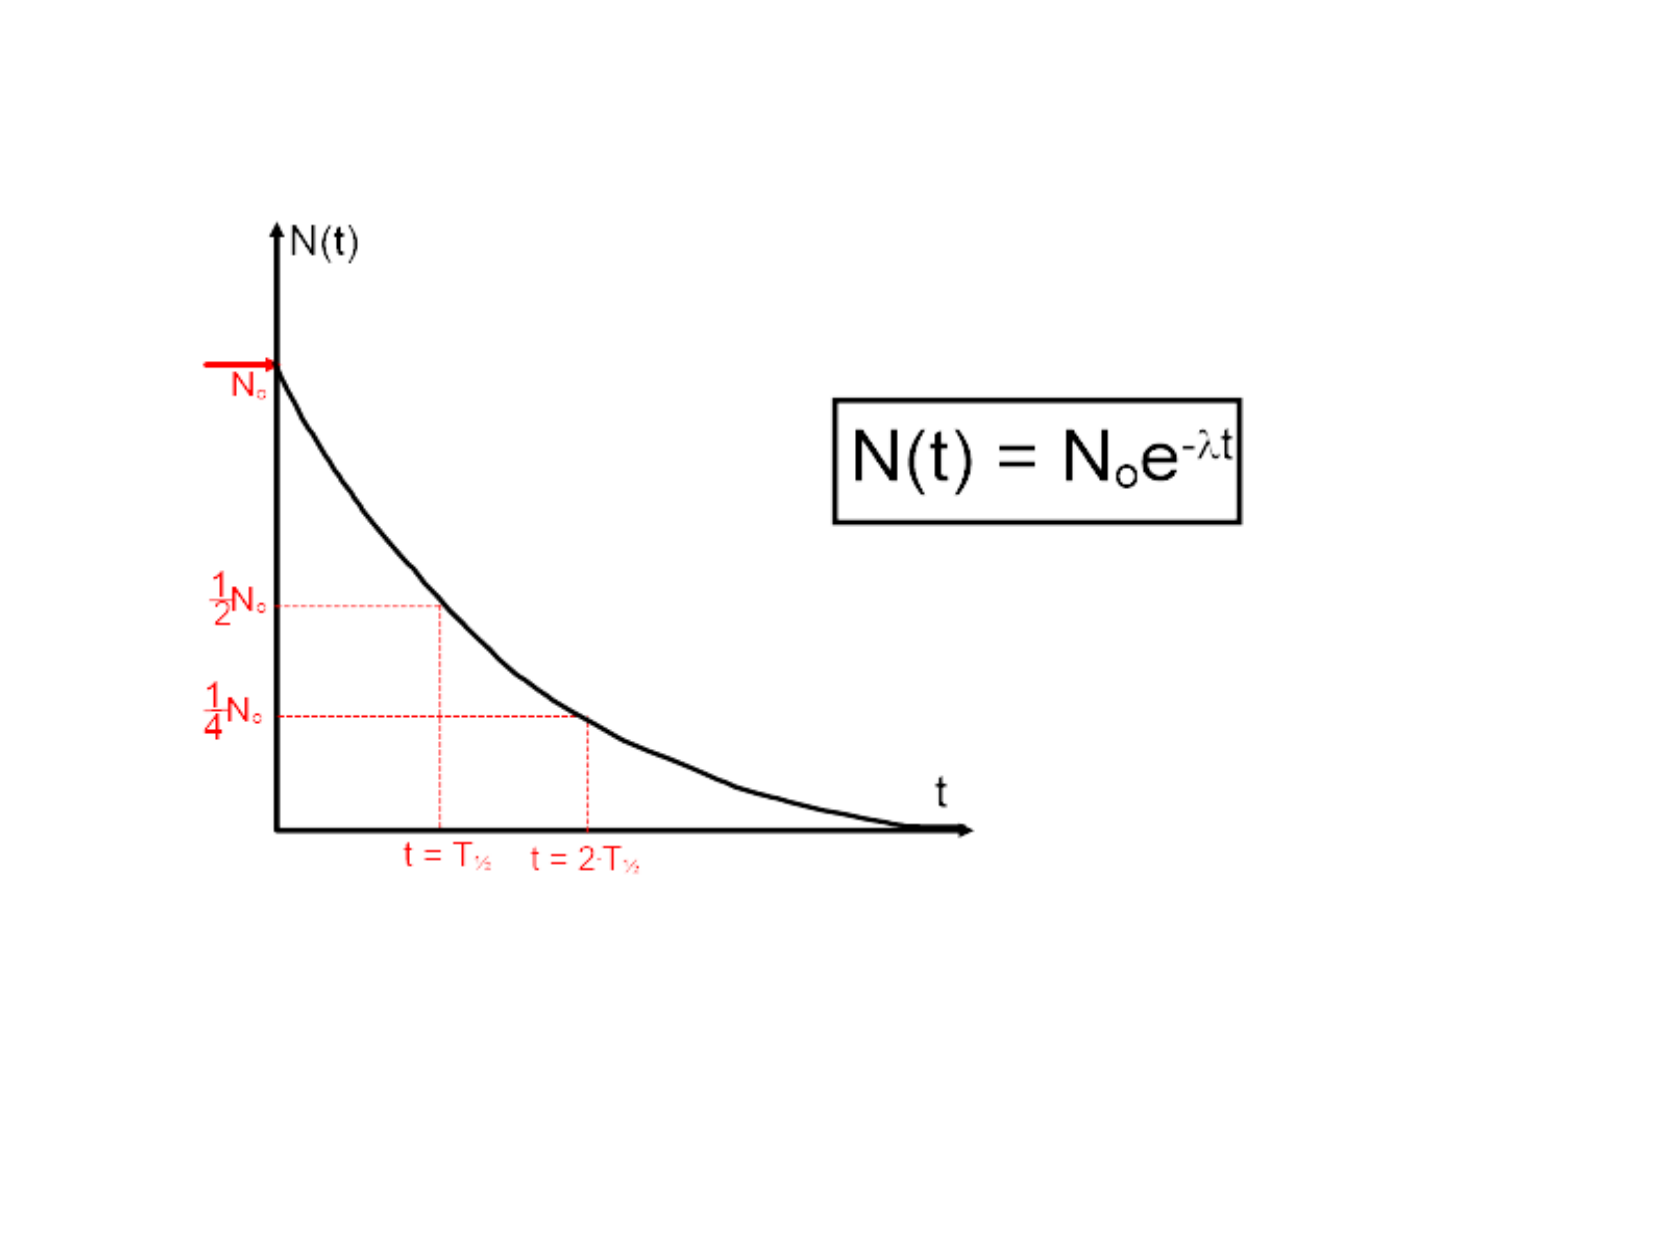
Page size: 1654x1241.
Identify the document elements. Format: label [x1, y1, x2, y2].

picture [141, 153, 1296, 910]
